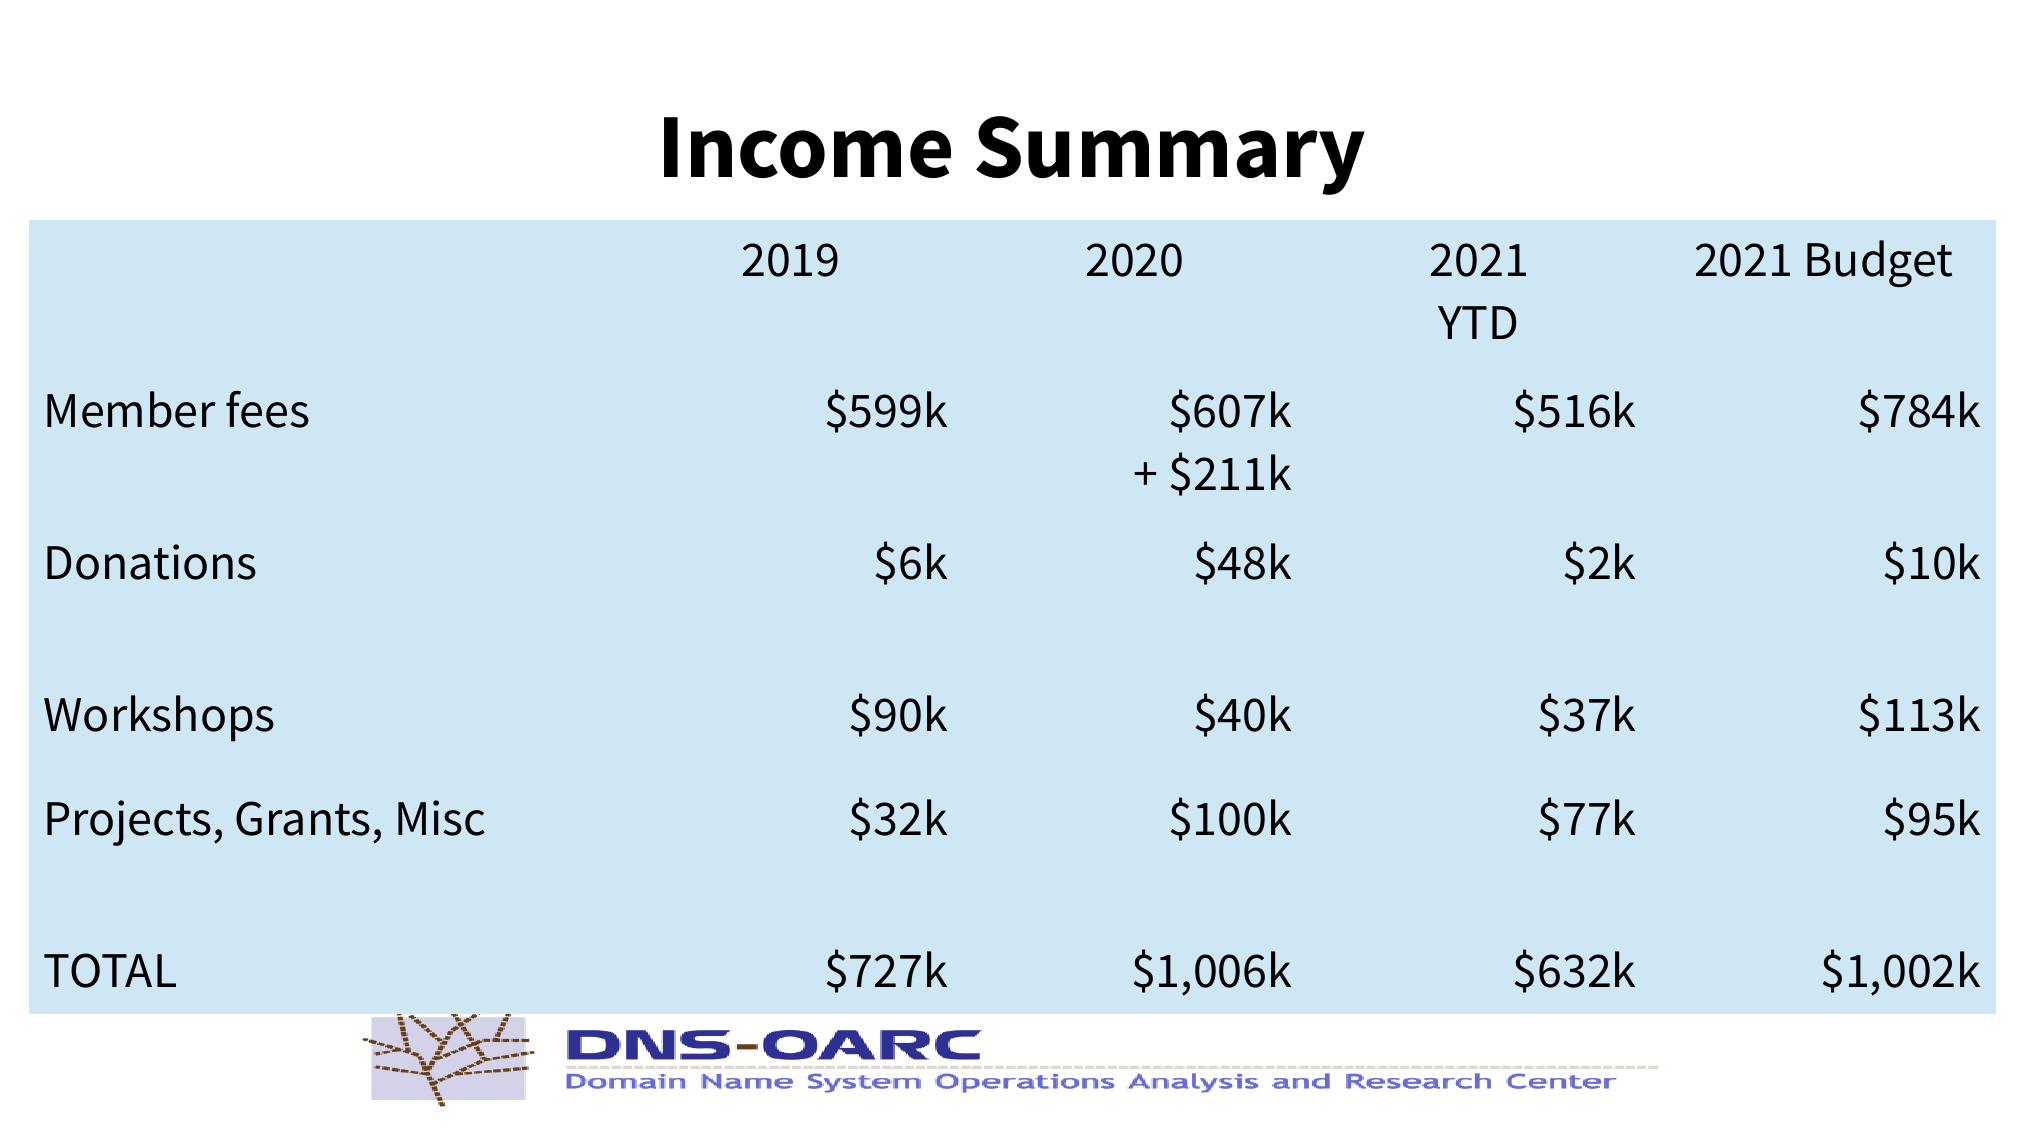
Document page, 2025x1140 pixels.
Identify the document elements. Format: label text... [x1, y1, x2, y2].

table_header 2021 YTD [1307, 220, 1652, 371]
table_cell $48k [963, 523, 1307, 674]
table_cell $32k [619, 779, 963, 931]
table_cell $95k [1652, 779, 1996, 931]
table_cell $599k [619, 371, 963, 523]
table_cell Donations [29, 523, 619, 674]
table_cell $40k [963, 674, 1307, 779]
table_cell $37k [1307, 674, 1652, 779]
table_cell $1,006k [963, 931, 1307, 1014]
table_cell $100k [963, 779, 1307, 931]
table_cell $2k [1307, 523, 1652, 674]
table_cell $784k [1652, 371, 1996, 523]
text_box Income Summary [101, 52, 1924, 220]
table_cell $90k [619, 674, 963, 779]
picture [289, 1014, 1700, 1113]
table_cell $607k + $211k [963, 371, 1307, 523]
table_cell $113k [1652, 674, 1996, 779]
table_cell $6k [619, 523, 963, 674]
table_cell $632k [1307, 931, 1652, 1014]
table_header 2019 [619, 220, 963, 371]
table_header 2020 [963, 220, 1307, 371]
table_cell $727k [619, 931, 963, 1014]
table_cell Workshops [29, 674, 619, 779]
table_cell $77k [1307, 779, 1652, 931]
table_cell $1,002k [1652, 931, 1996, 1014]
table_cell $516k [1307, 371, 1652, 523]
table_cell Member fees [29, 371, 619, 523]
table_header 2021 Budget [1652, 220, 1996, 371]
table_cell TOTAL [29, 931, 619, 1014]
table_cell Projects, Grants, Misc [29, 779, 619, 931]
table_header [29, 220, 619, 371]
table_cell $10k [1652, 523, 1996, 674]
